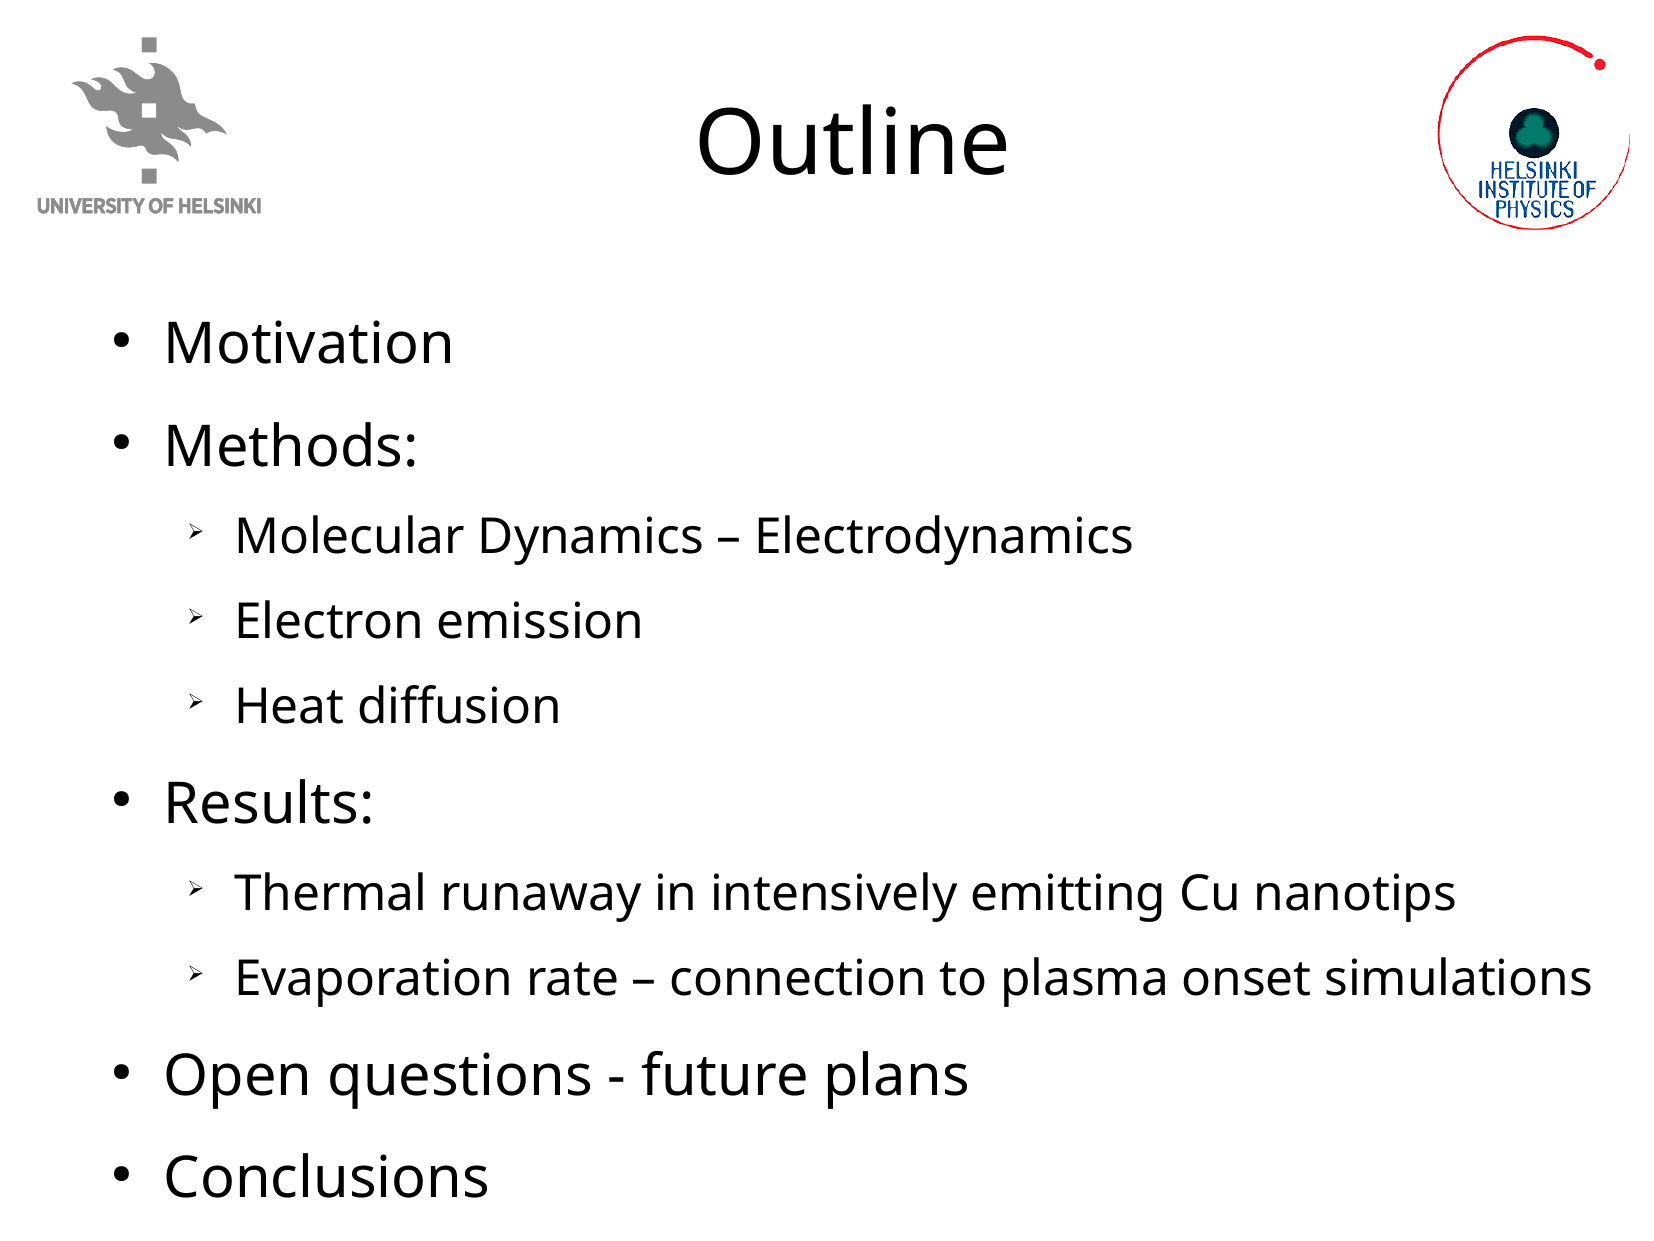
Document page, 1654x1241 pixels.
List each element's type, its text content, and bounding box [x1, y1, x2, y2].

picture [23, 23, 275, 229]
title Outline [274, 35, 1432, 243]
picture [1437, 35, 1630, 230]
list Motivation Methods: Molecular Dynamics – Electrodynamics Electron emission Heat diffusion Results: Thermal runaway in intensively emitting Cu nanotips Evaporation rate – connection to plasma onset simulations Open questions - future plans Conclusions [23, 302, 1642, 1217]
